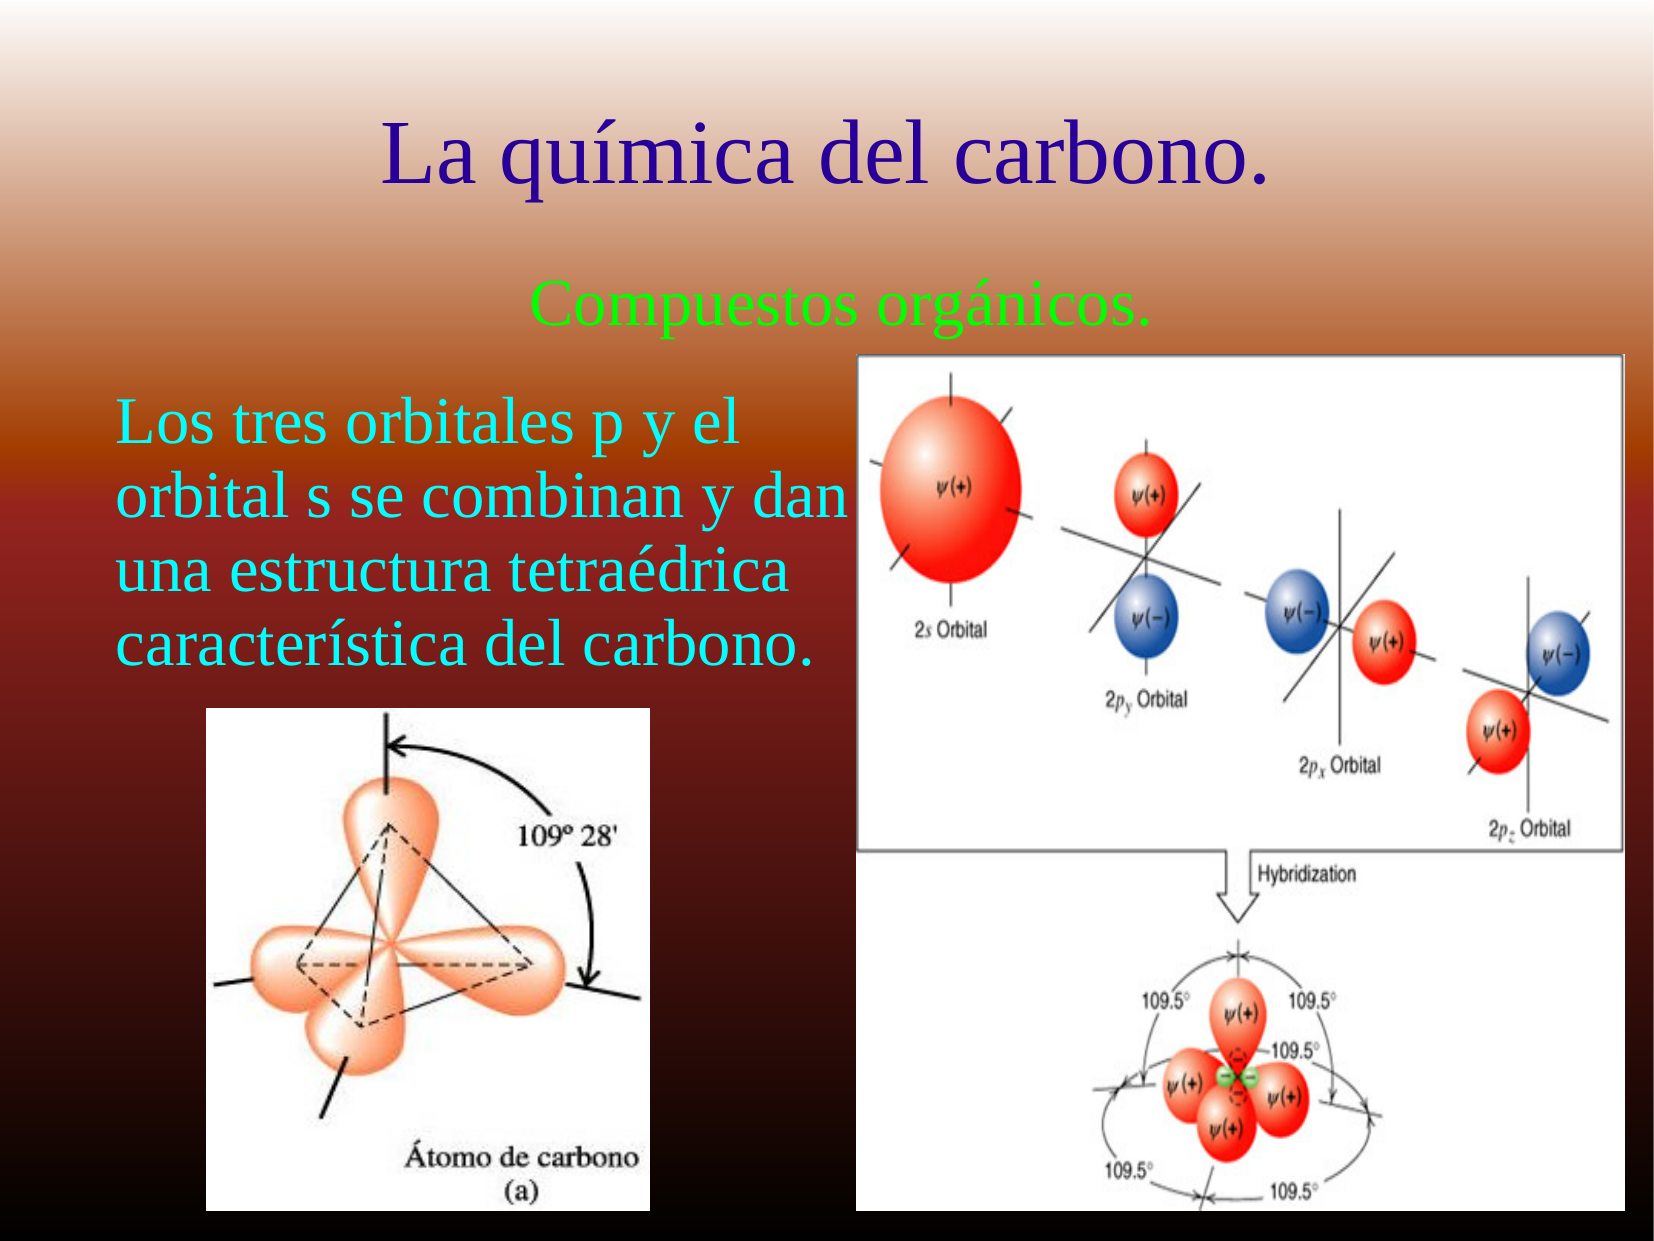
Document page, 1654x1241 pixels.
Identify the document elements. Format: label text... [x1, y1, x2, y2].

list Compuestos orgánicos. [76, 265, 1536, 383]
text_box Los tres orbitales p y el orbital s se combinan y dan una estructura tetraédrica característica del carbono. [44, 383, 857, 681]
title La química del carbono. [82, 49, 1571, 257]
picture [0, 0, 1654, 1241]
